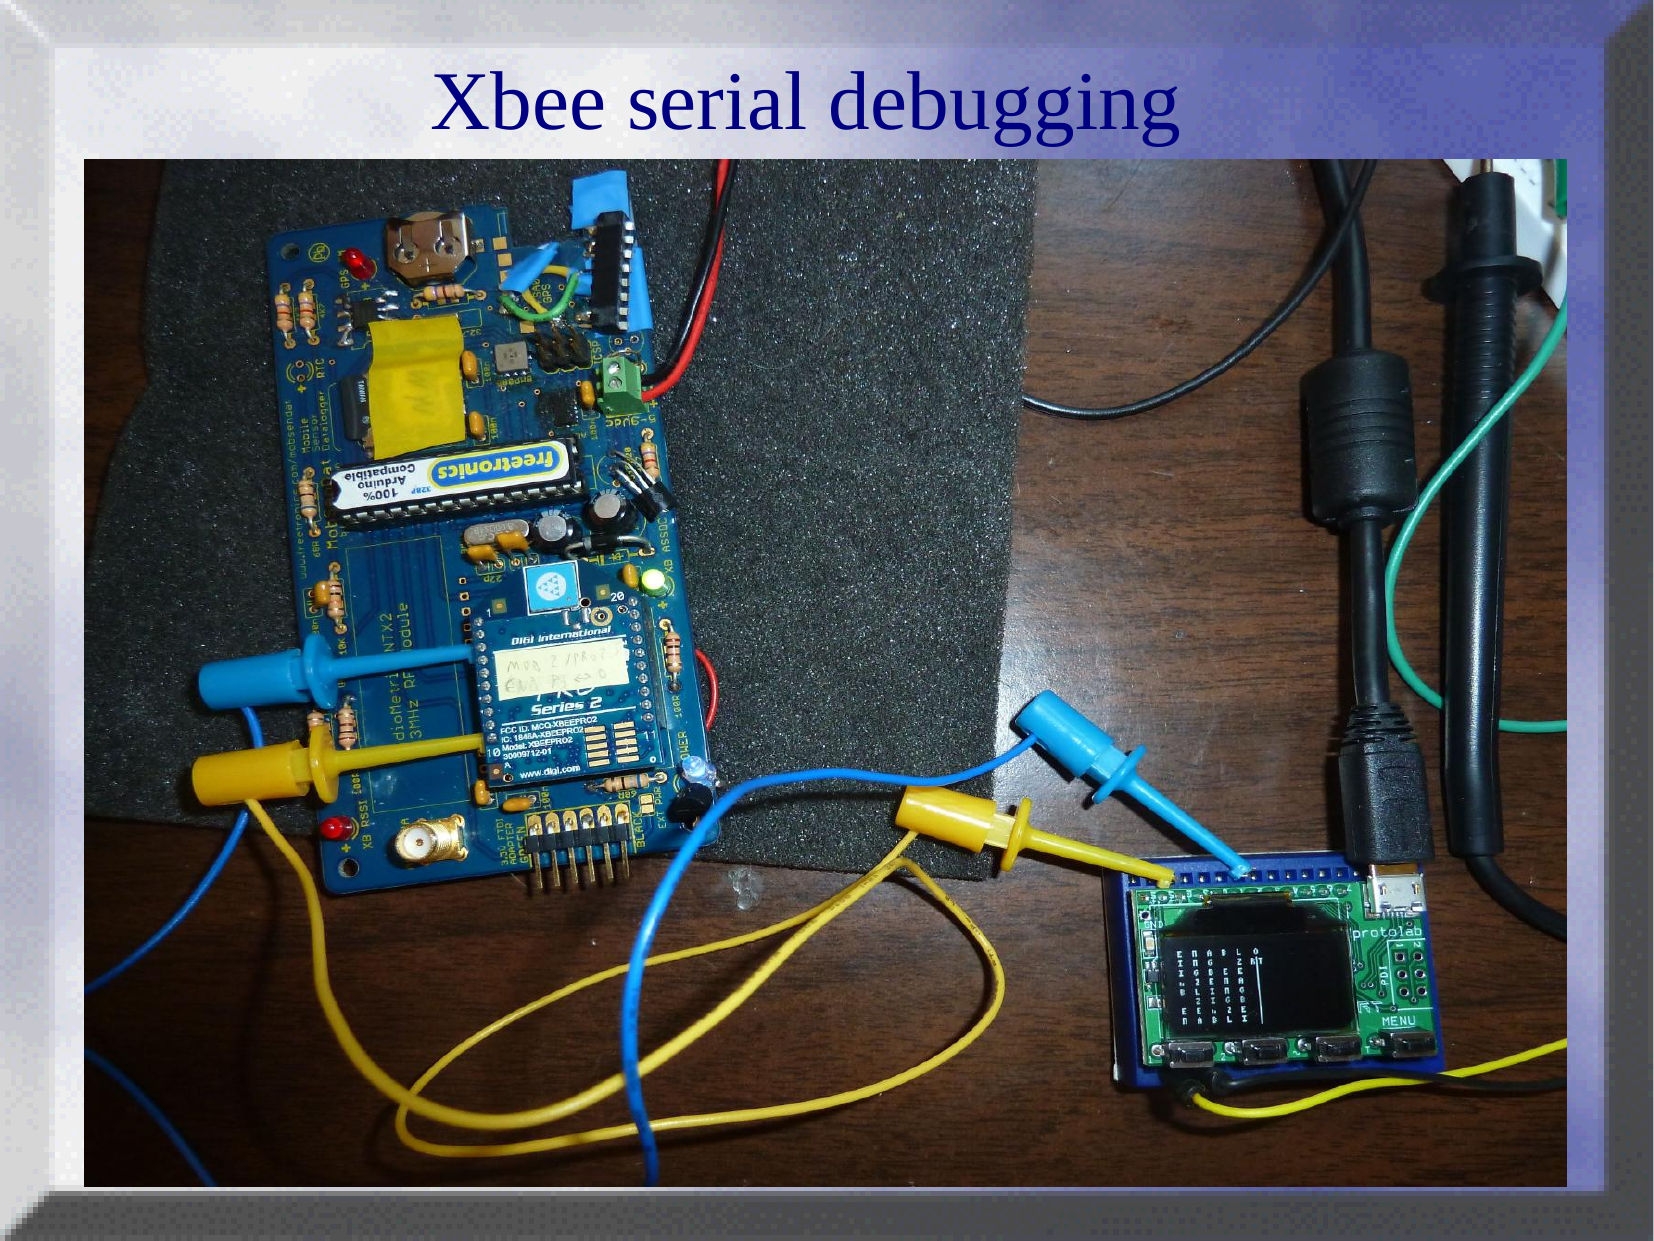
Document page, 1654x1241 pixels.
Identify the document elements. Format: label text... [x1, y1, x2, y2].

picture [0, 0, 1654, 1241]
title Xbee serial debugging [187, 47, 1426, 155]
